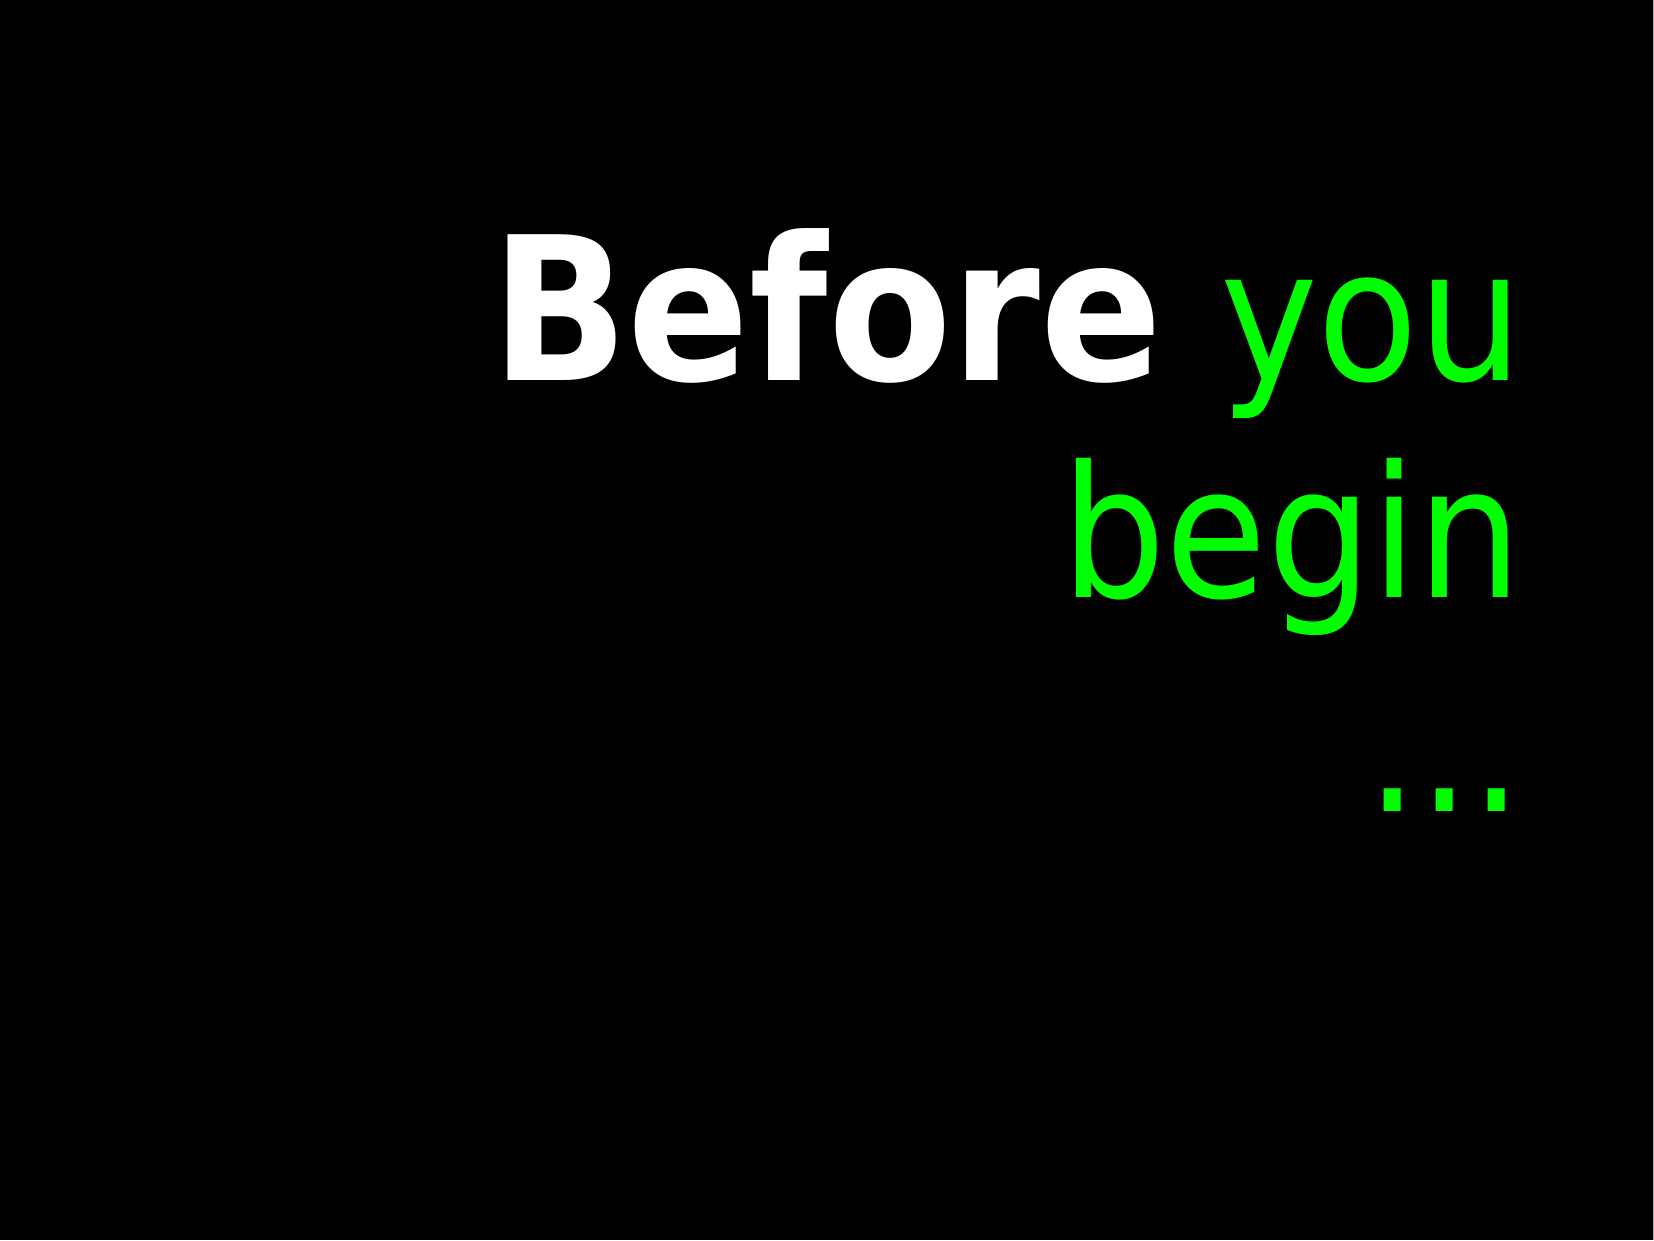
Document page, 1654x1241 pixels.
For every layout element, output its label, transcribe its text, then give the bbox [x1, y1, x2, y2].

text_box Before you begin ... [150, 187, 1538, 863]
